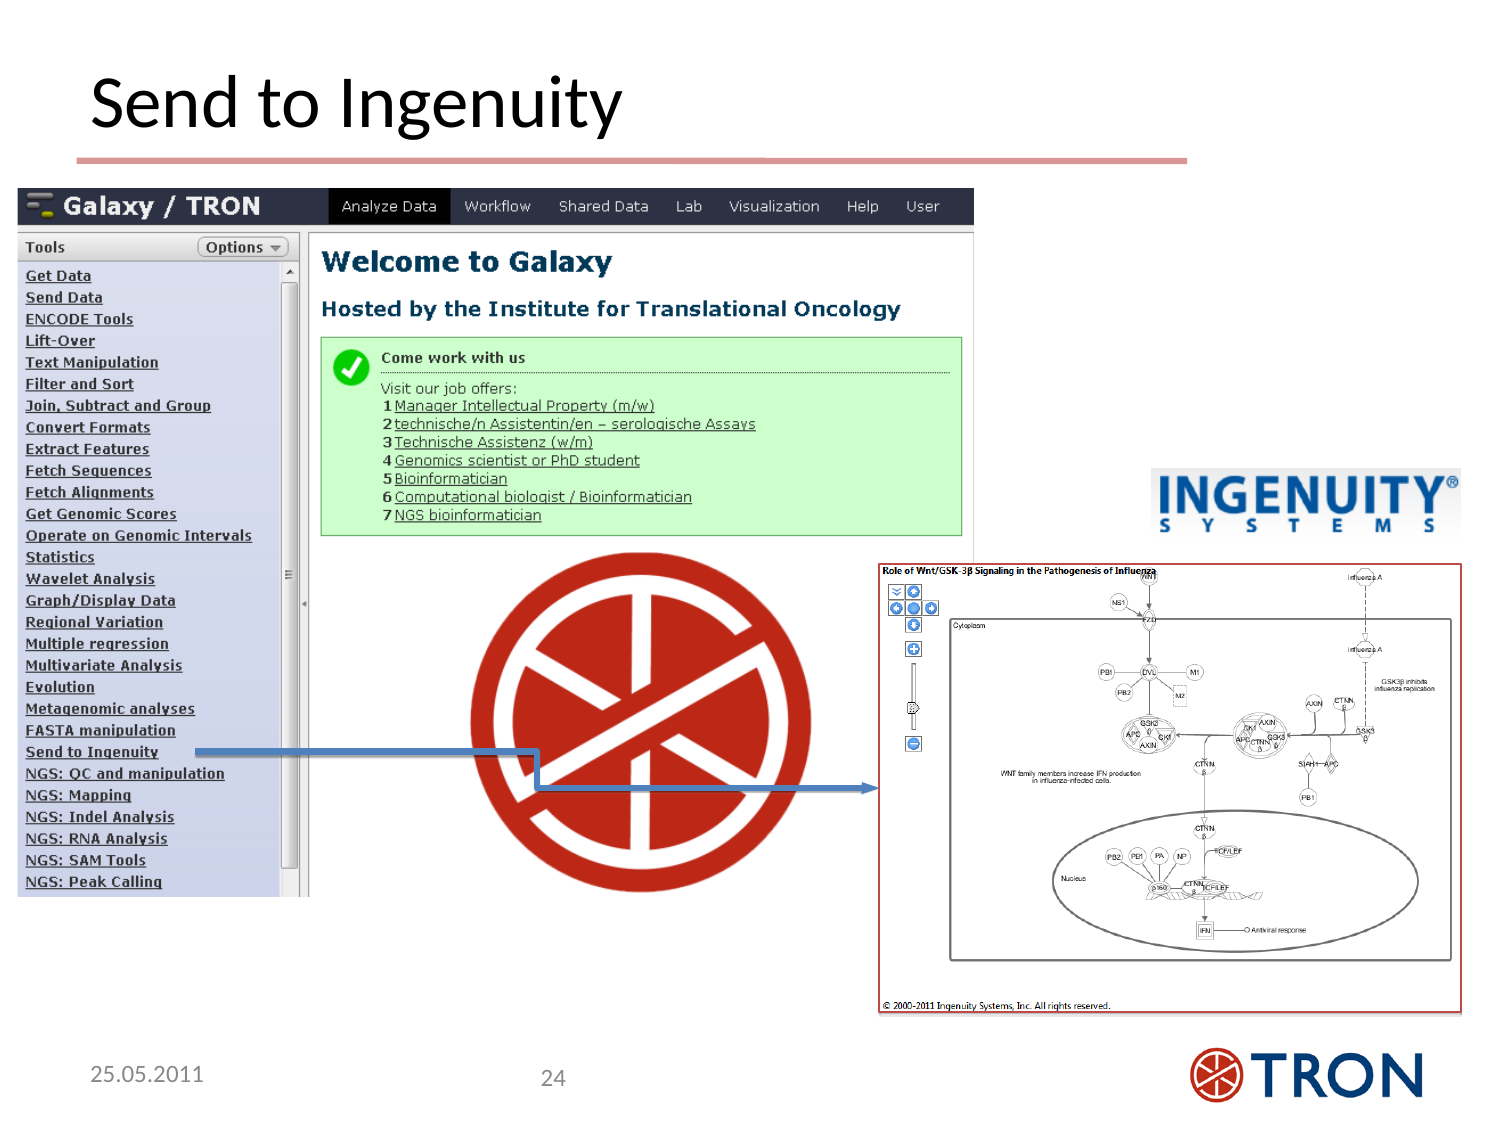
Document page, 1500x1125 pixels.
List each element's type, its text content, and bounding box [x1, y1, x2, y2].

picture [879, 564, 1461, 1012]
text_box [525, 1046, 876, 1107]
title Send to Ingenuity [75, 45, 1426, 150]
picture [1151, 468, 1461, 543]
text_box 25.05.2011 [75, 1042, 426, 1103]
picture [17, 188, 974, 897]
